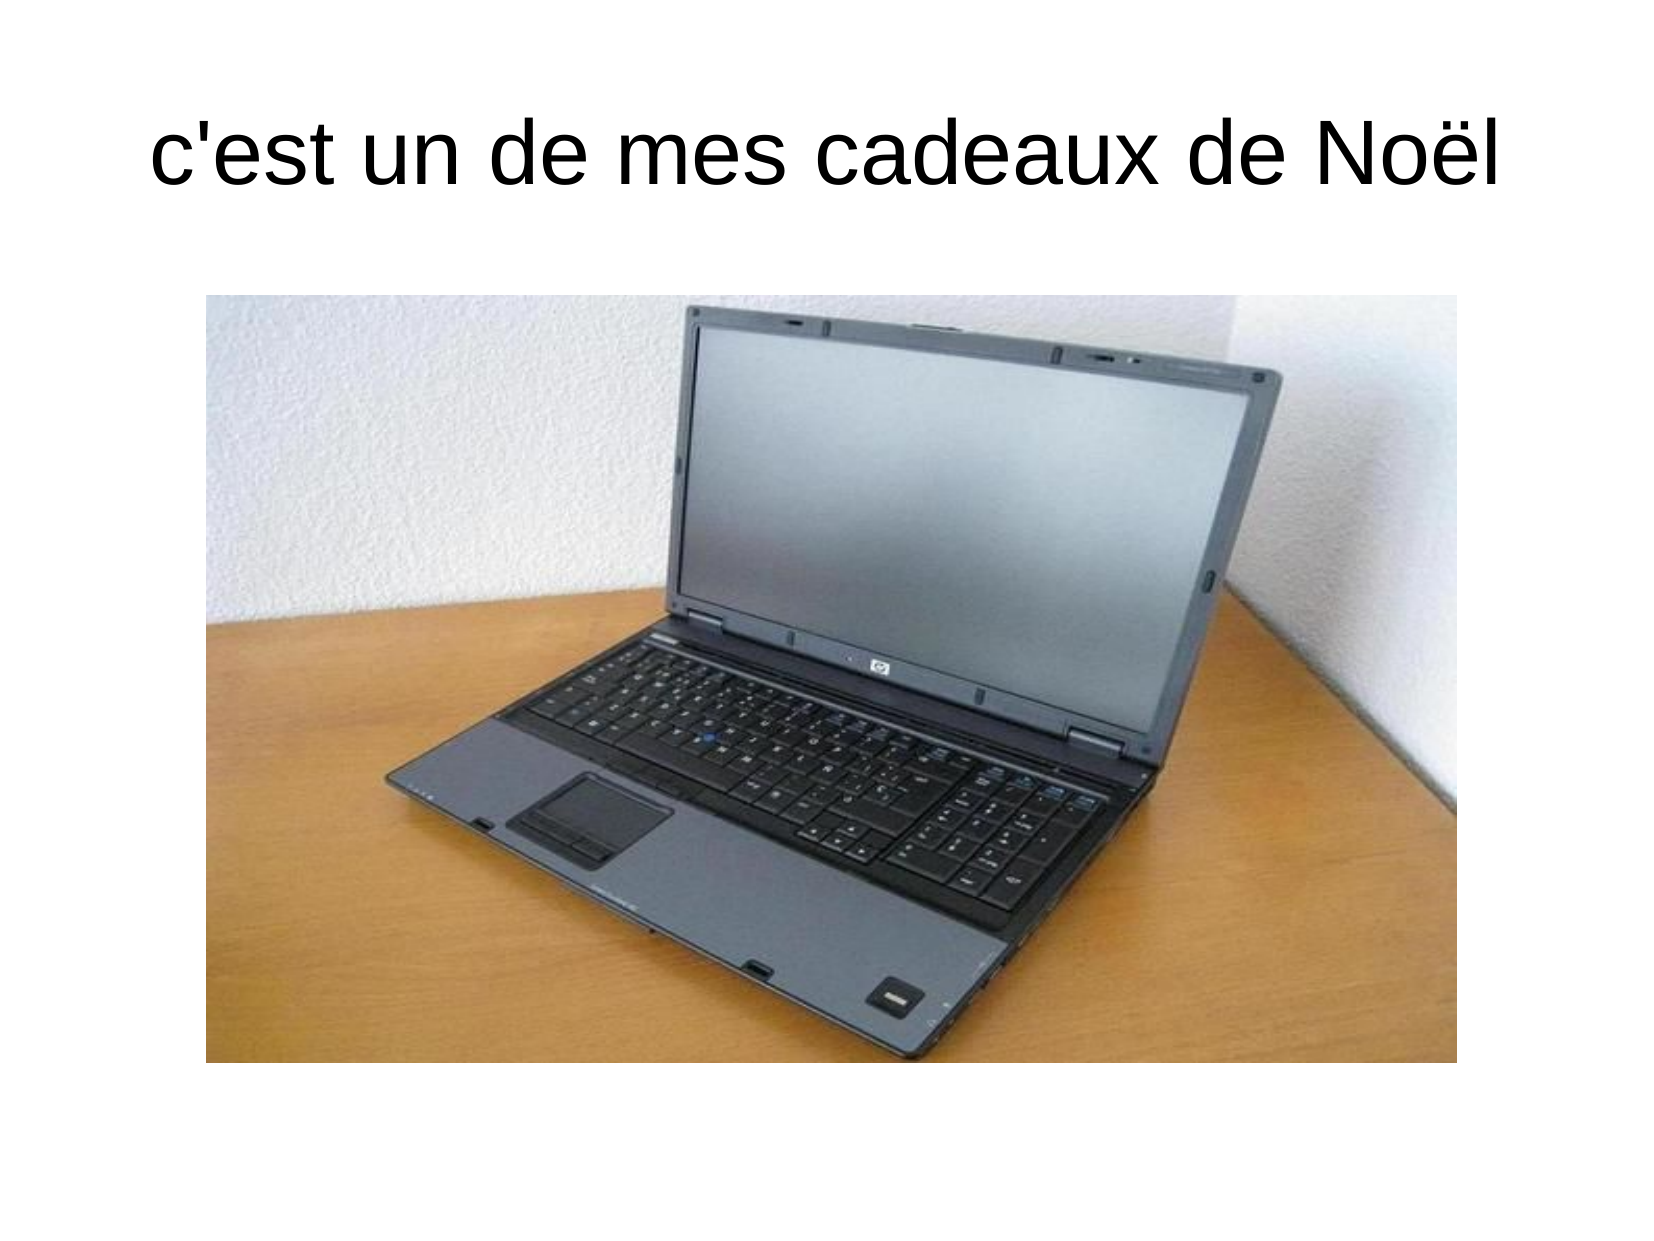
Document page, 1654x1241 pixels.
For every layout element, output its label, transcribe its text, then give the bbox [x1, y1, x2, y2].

picture [206, 295, 1457, 1063]
title c'est un de mes cadeaux de Noël [82, 49, 1571, 257]
